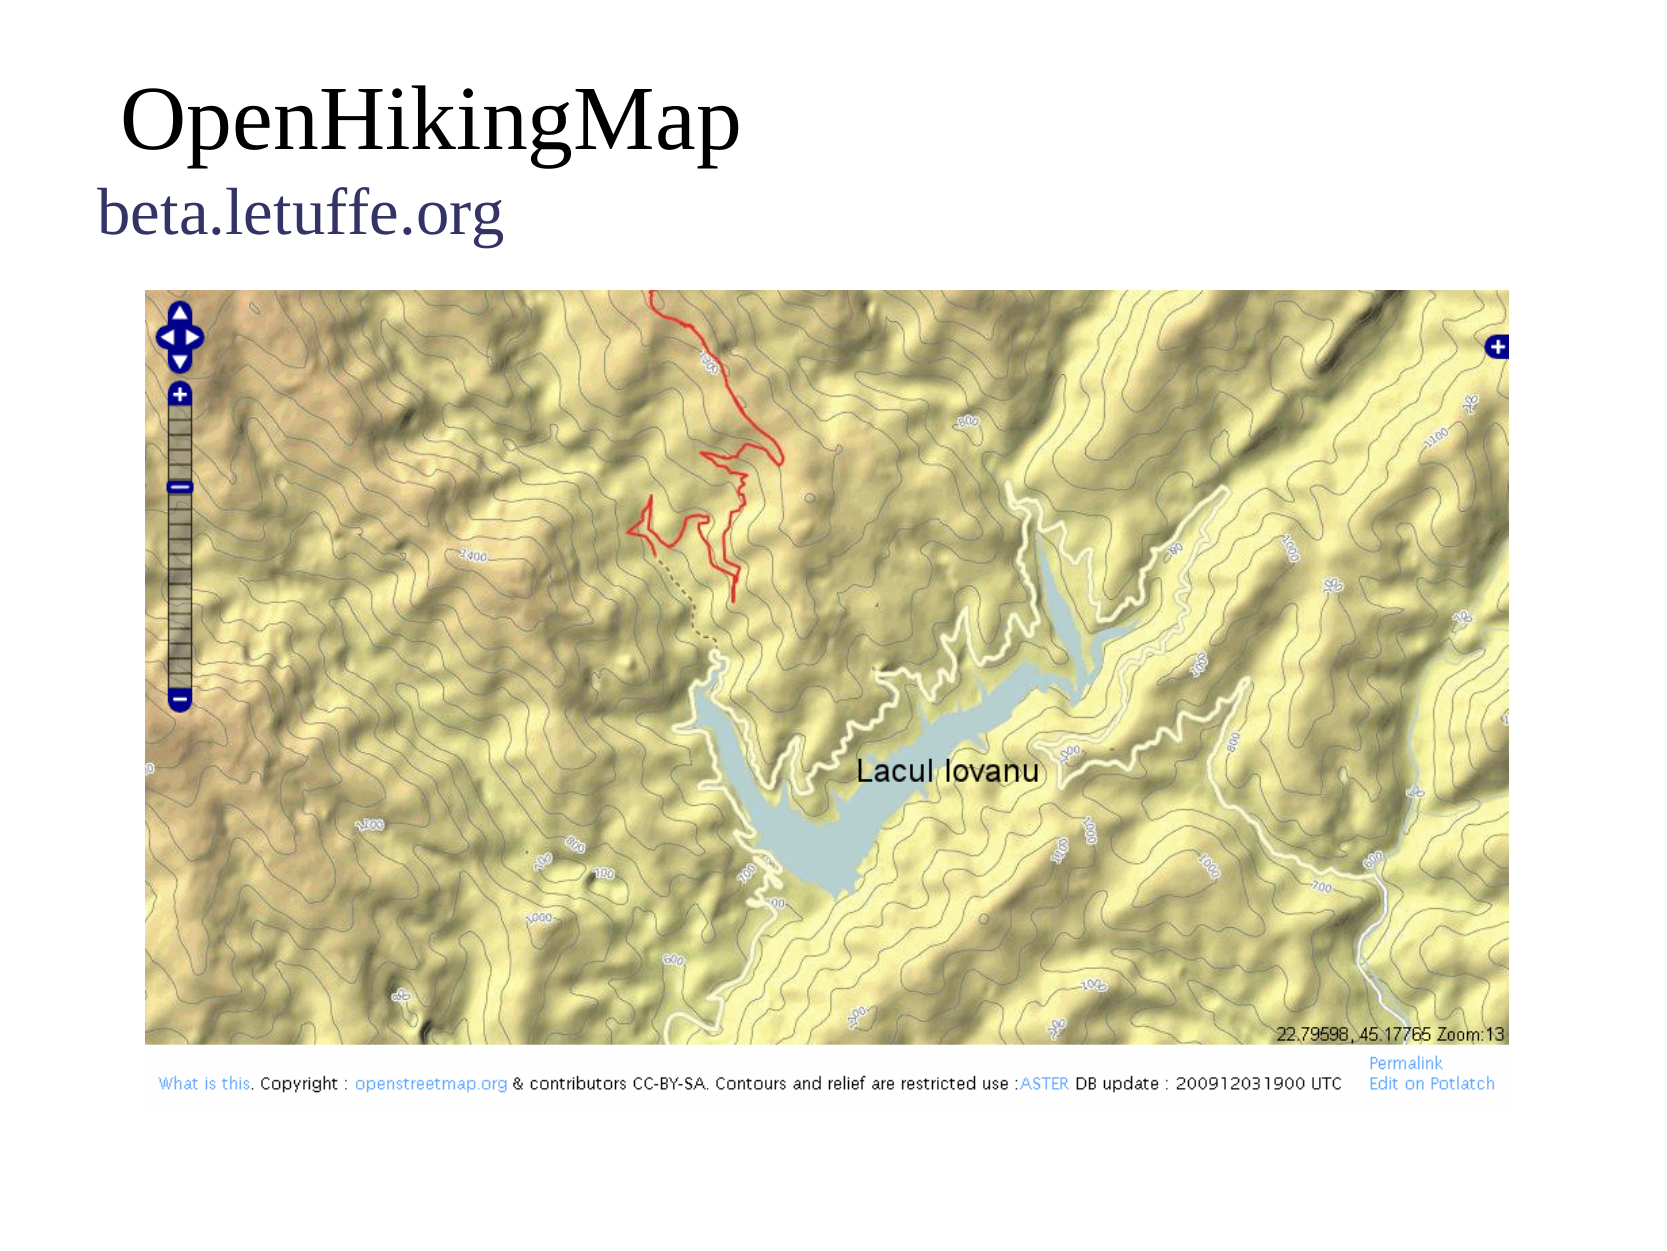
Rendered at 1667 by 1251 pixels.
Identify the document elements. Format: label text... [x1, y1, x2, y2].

title OpenHikingMap beta.letuffe.org [82, 41, 1571, 265]
picture [145, 290, 1509, 1111]
